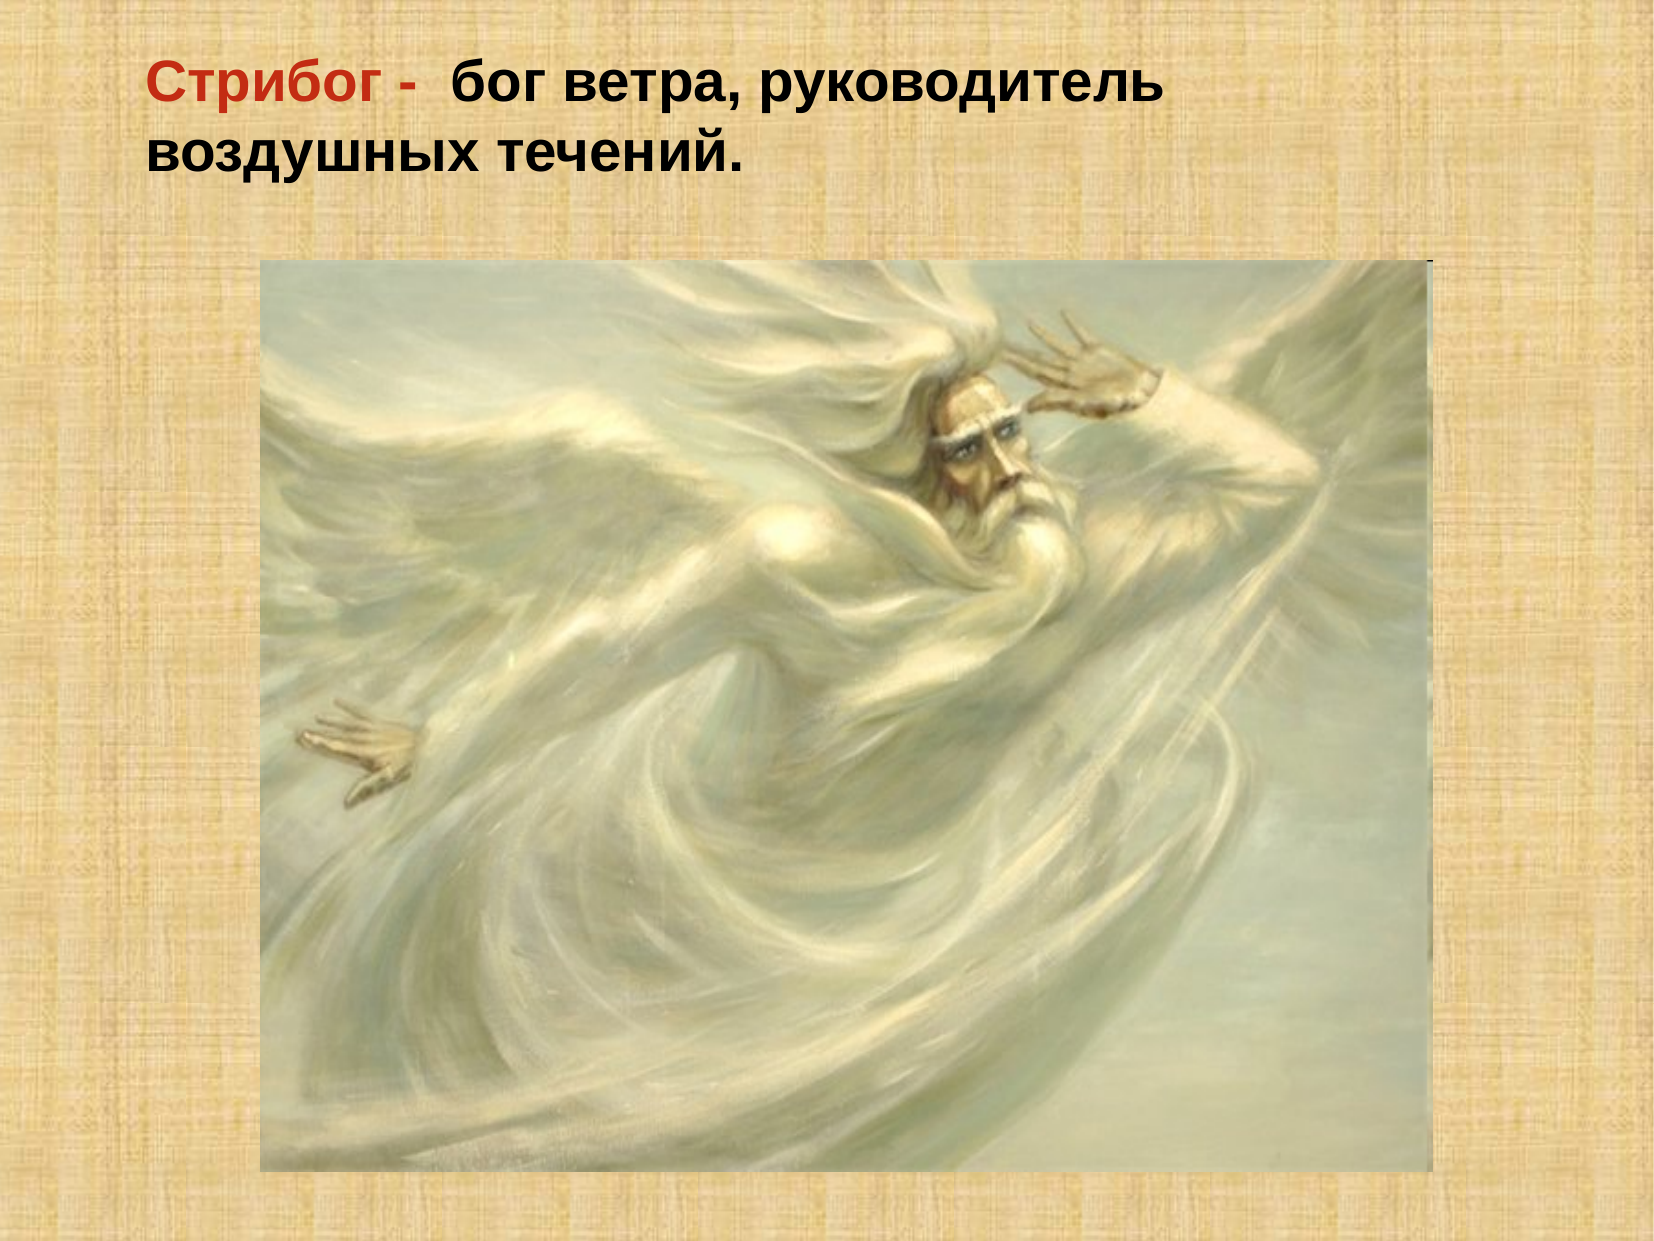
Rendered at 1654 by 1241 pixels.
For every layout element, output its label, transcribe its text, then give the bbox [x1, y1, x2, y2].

text_box Стрибог - бог ветра, руководитель воздушных течений. [130, 22, 1498, 294]
picture [0, 0, 1654, 1241]
